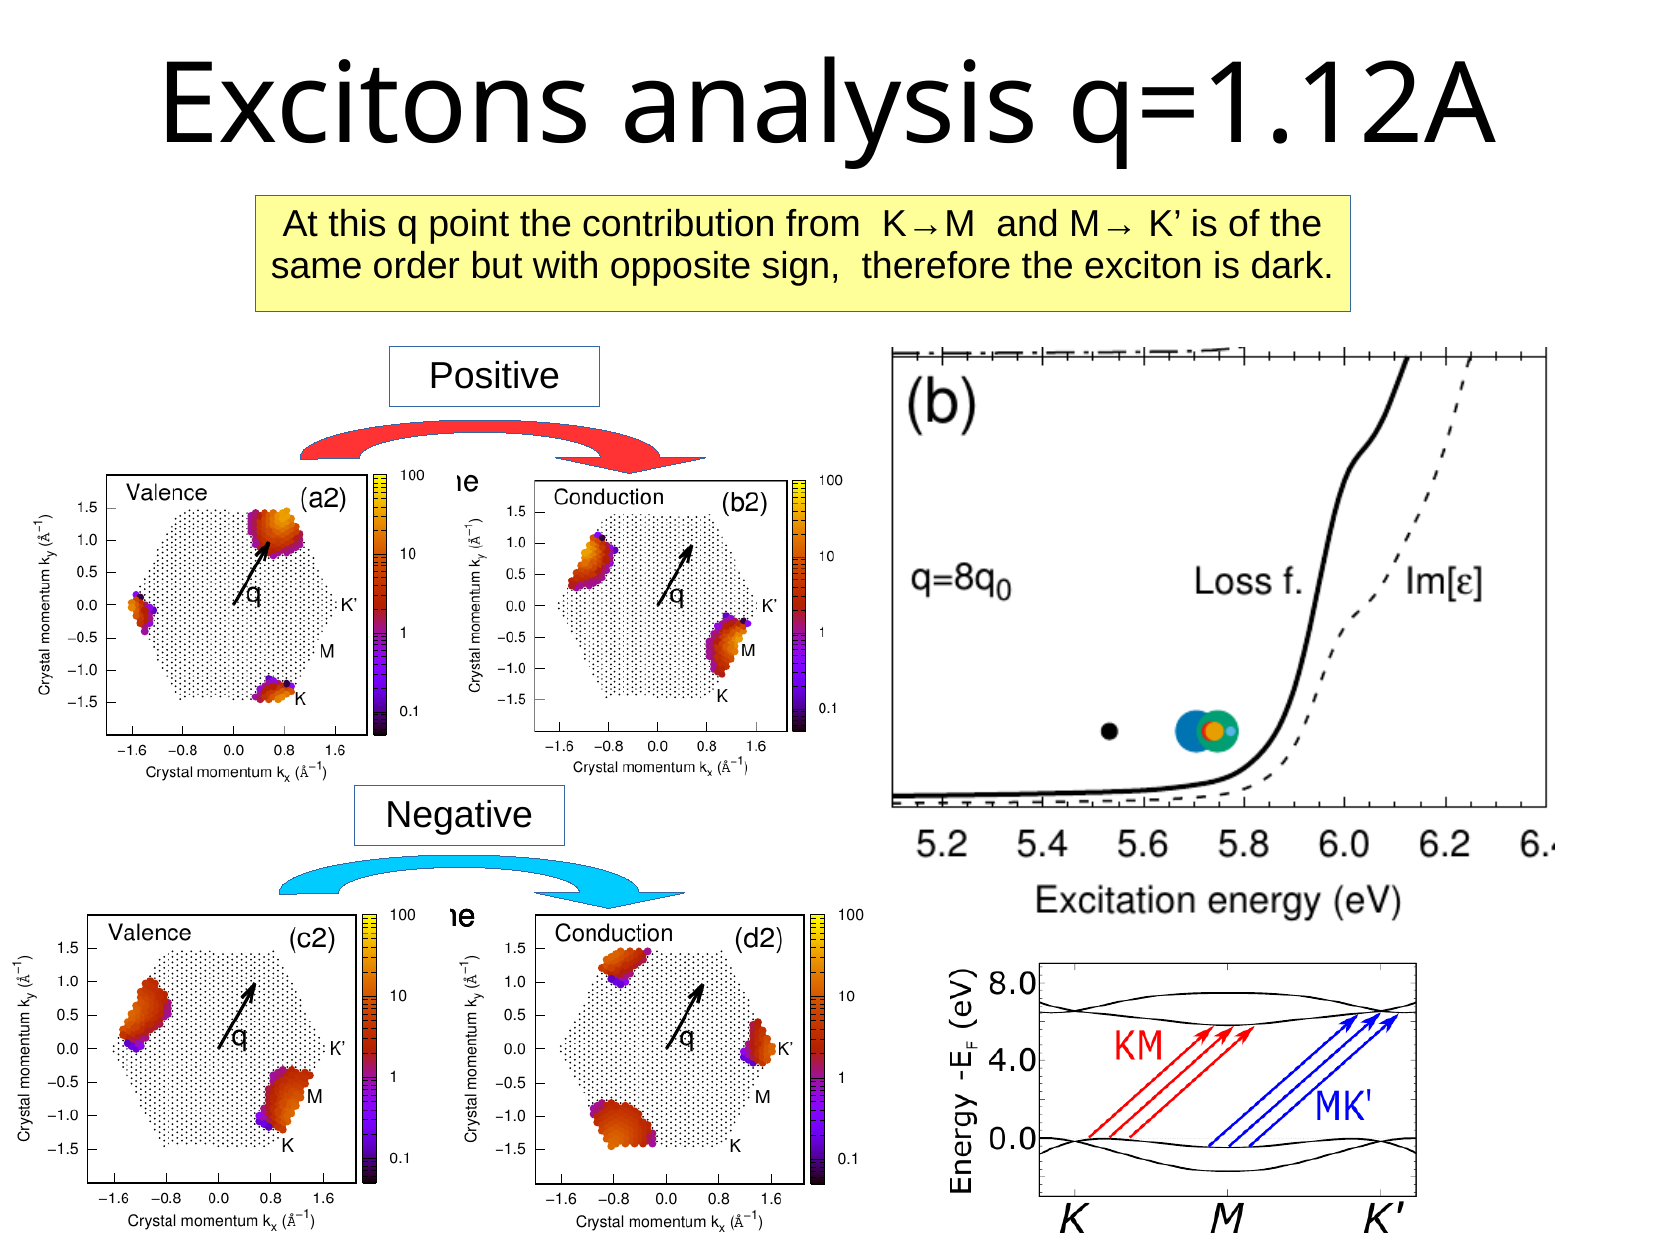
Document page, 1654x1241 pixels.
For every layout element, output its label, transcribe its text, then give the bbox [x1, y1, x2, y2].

picture [457, 460, 856, 786]
picture [450, 347, 1555, 1241]
picture [26, 453, 432, 788]
picture [945, 960, 1426, 1241]
title Excitons analysis q=1.12A [82, 25, 1571, 172]
text_box Positive [389, 346, 600, 407]
text_box At this q point the contribution from K→M and M→ K’ is of the same order but with opposite sign, therefore the exciton is dark. [255, 195, 1351, 312]
picture [0, 889, 421, 1241]
text_box [300, 420, 706, 474]
text_box Negative [354, 785, 565, 846]
text_box [279, 855, 685, 909]
